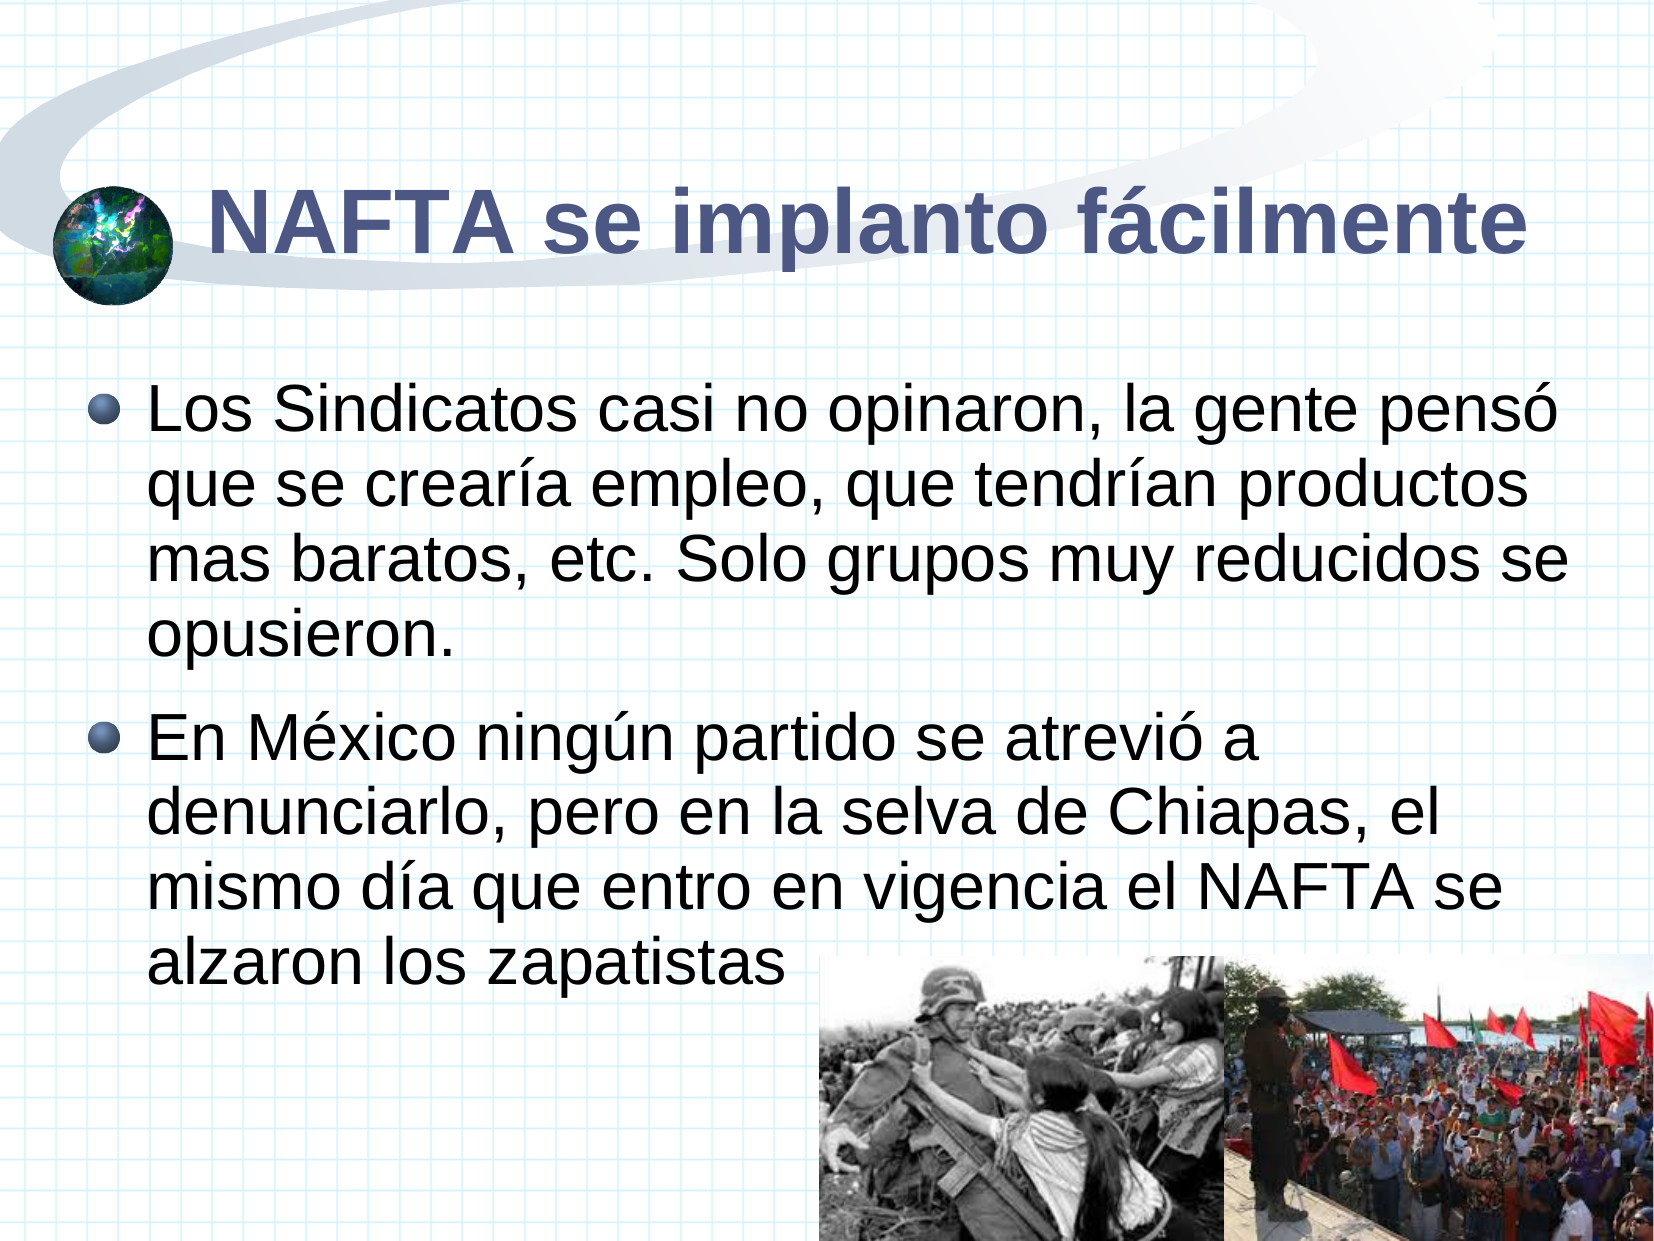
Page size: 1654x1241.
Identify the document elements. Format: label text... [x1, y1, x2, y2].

list Los Sindicatos casi no opinaron, la gente pensó que se crearía empleo, que tendrían productos mas baratos, etc. Solo grupos muy reducidos se opusieron. En México ningún partido se atrevió a denunciarlo, pero en la selva de Chiapas, el mismo día que entro en vigencia el NAFTA se alzaron los zapatistas [75, 371, 1576, 1153]
picture [0, 0, 385, 140]
title NAFTA se implanto fácilmente [205, 170, 1576, 274]
picture [0, 0, 1654, 1241]
